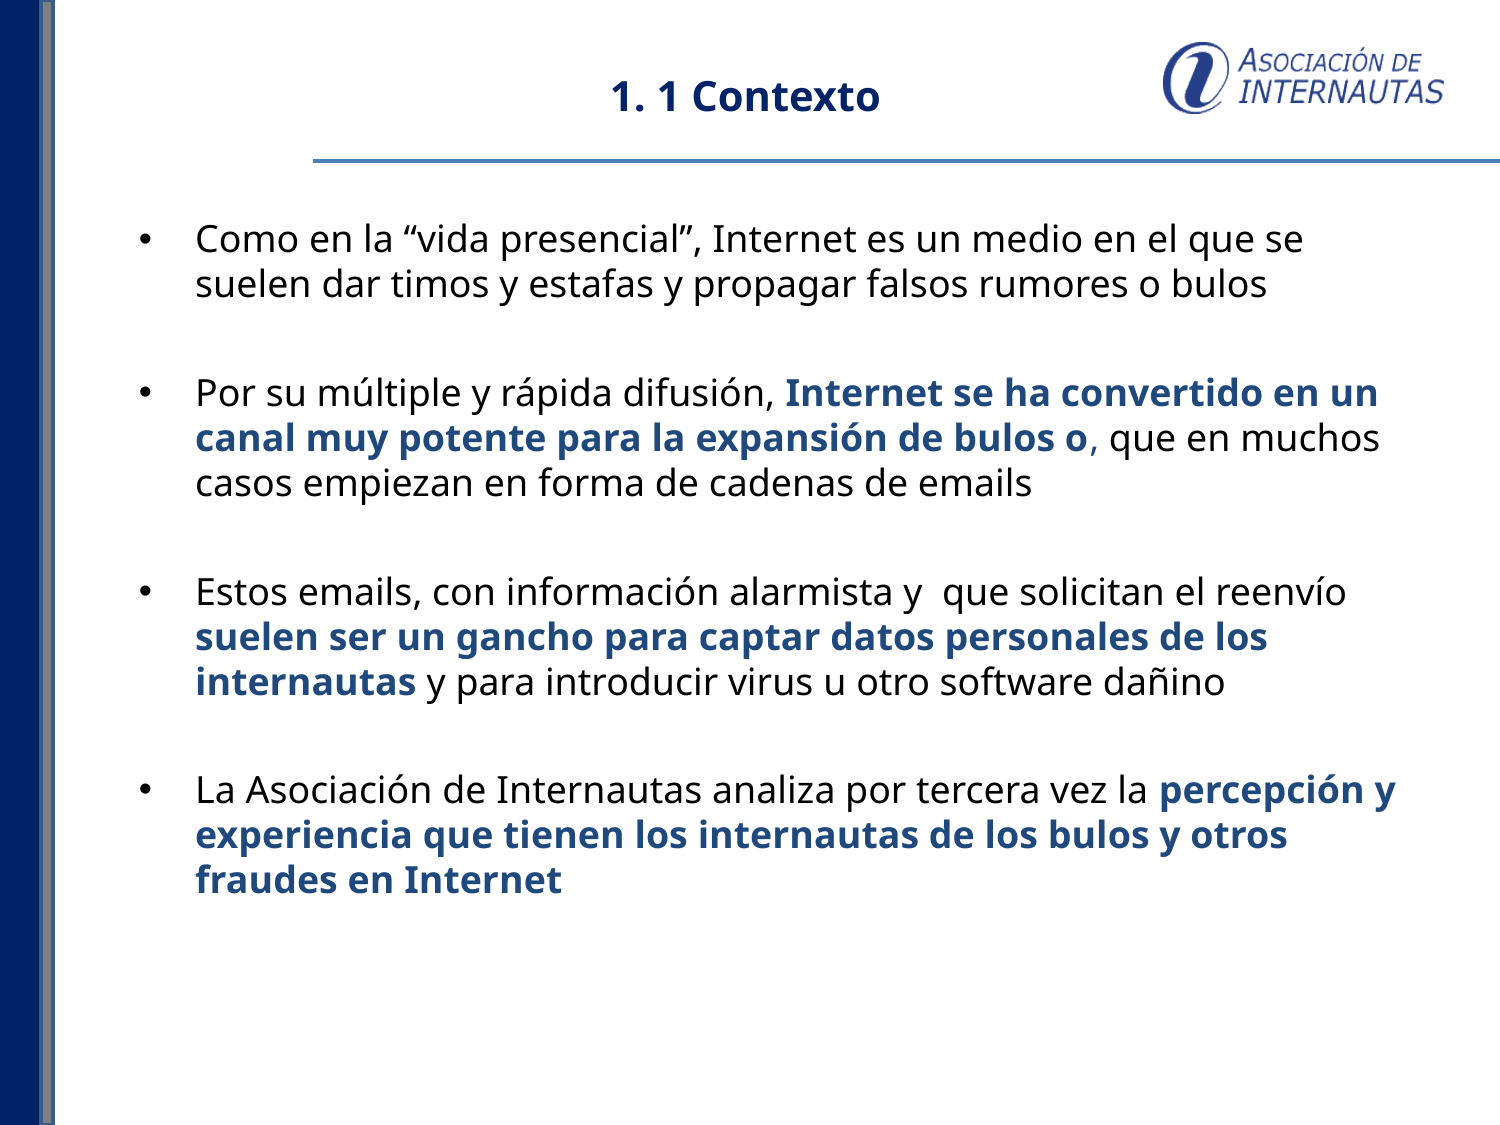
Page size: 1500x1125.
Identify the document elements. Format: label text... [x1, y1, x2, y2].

picture [1378, 42, 1444, 114]
title 1. 1 Contexto [123, 30, 1378, 159]
list Como en la “vida presencial”, Internet es un medio en el que se suelen dar timos y estafas y propagar falsos rumores o bulos Por su múltiple y rápida difusión, Internet se ha convertido en un canal muy potente para la expansión de bulos o, que en muchos casos empiezan en forma de cadenas de emails Estos emails, con información alarmista y que solicitan el reenvío suelen ser un gancho para captar datos personales de los internautas y para introducir virus u otro software dañino La Asociación de Internautas analiza por tercera vez la percepción y experiencia que tienen los internautas de los bulos y otros fraudes en Internet [123, 207, 1427, 1125]
